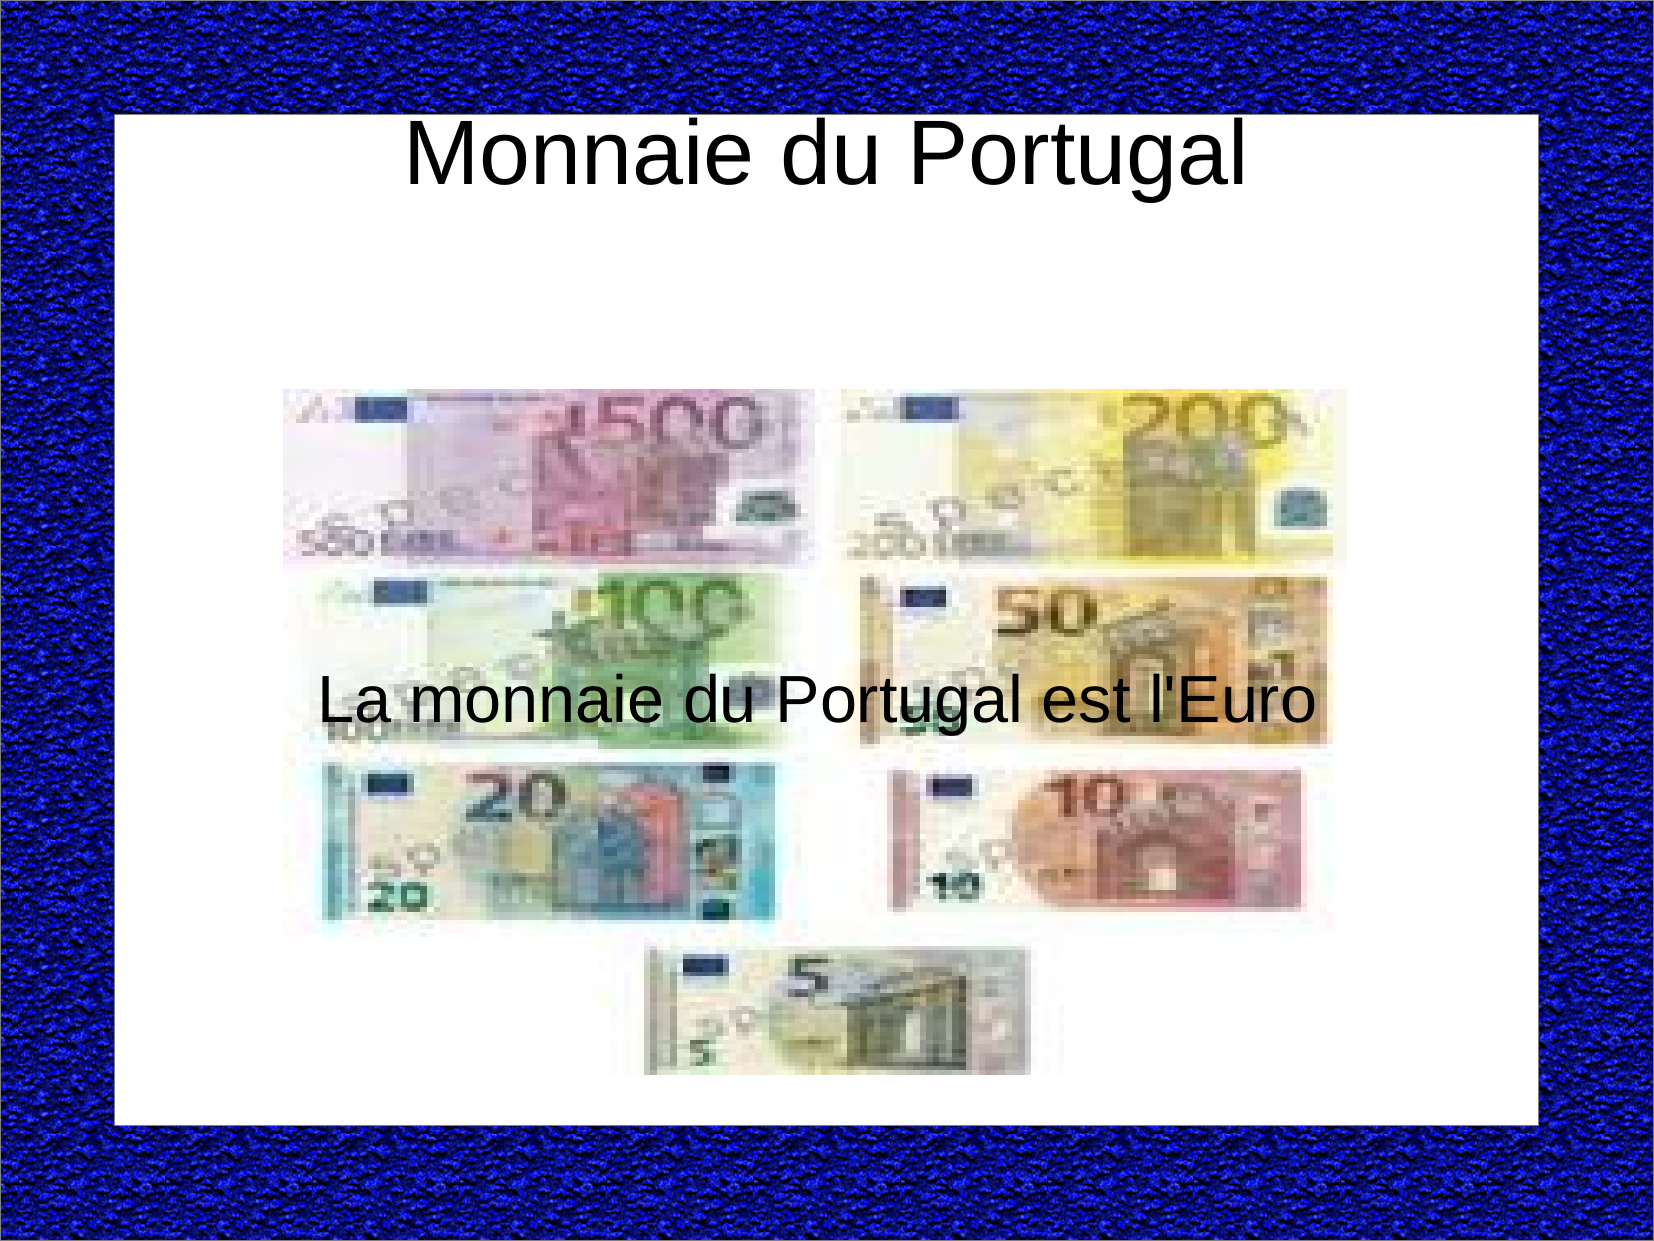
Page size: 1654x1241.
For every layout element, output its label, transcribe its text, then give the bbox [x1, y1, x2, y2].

text_box [0, 0, 1654, 1241]
subtitle La monnaie du Portugal est l'Euro [115, 290, 1538, 1109]
title Monnaie du Portugal [115, 115, 1538, 257]
